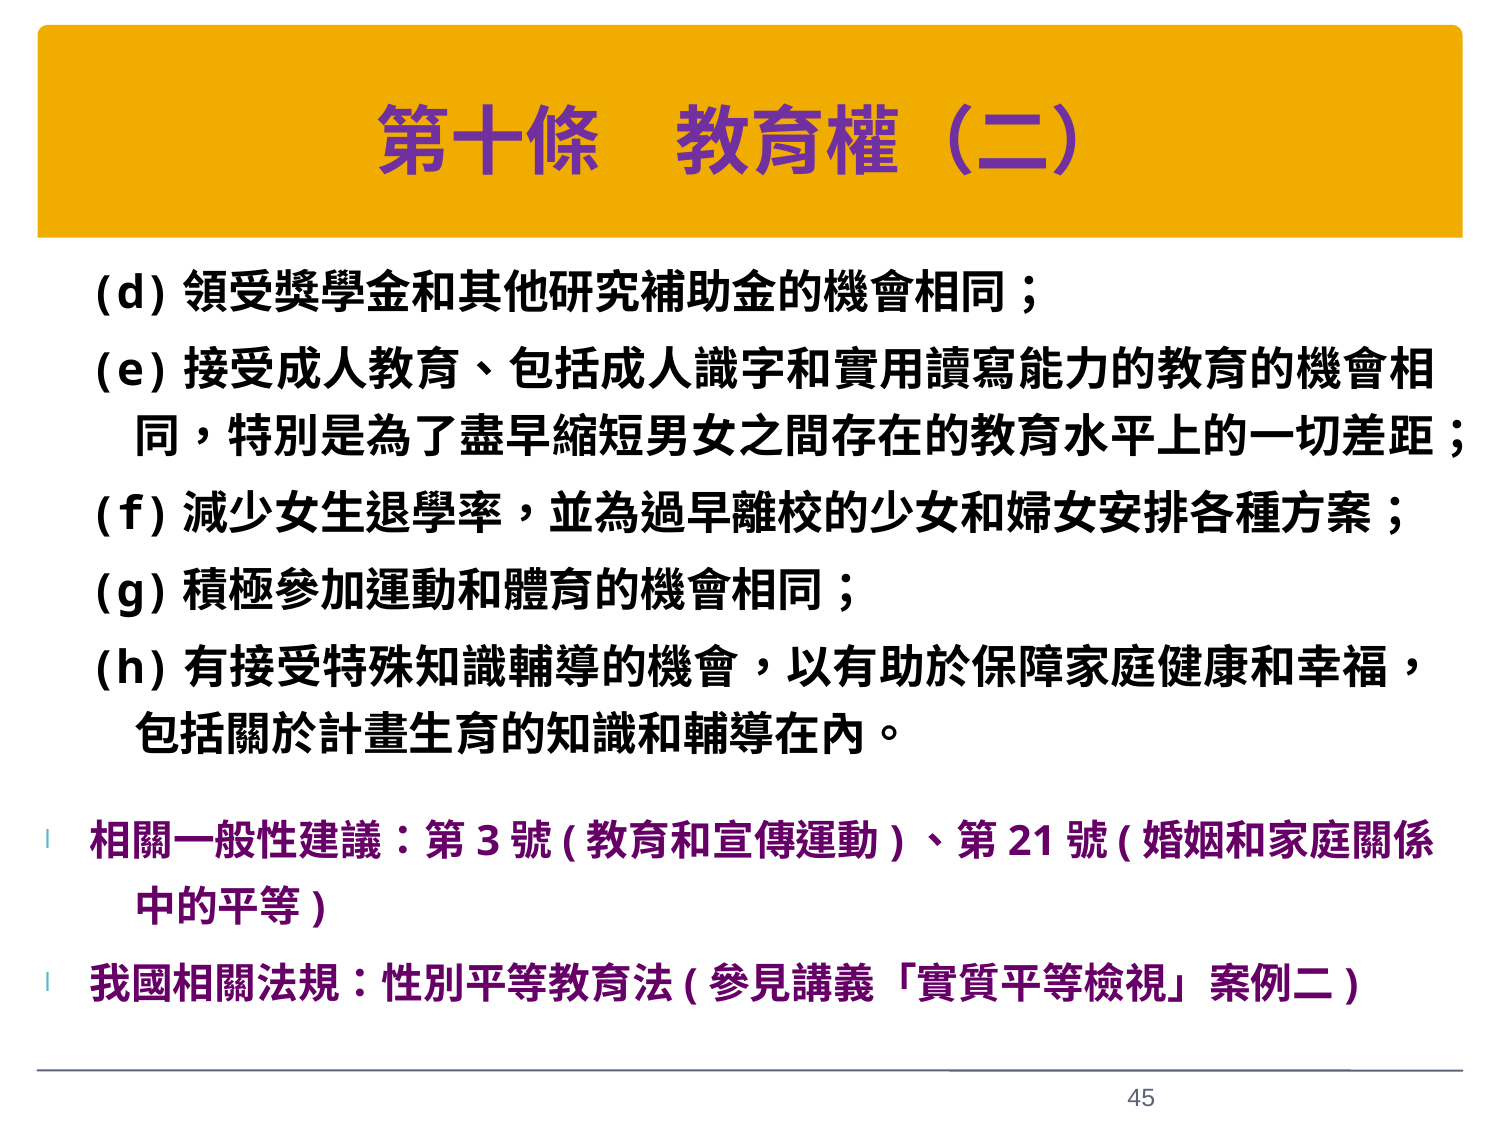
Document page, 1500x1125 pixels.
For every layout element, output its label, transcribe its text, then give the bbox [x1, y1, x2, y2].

list (d)領受獎學金和其他研究補助金的機會相同； (e)接受成人教育、包括成人識字和實用讀寫能力的教育的機會相同，特別是為了盡早縮短男女之間存在的教育水平上的一切差距； (f)減少女生退學率，並為過早離校的少女和婦女安排各種方案； (g)積極參加運動和體育的機會相同； (h)有接受特殊知識輔導的機會，以有助於保障家庭健康和幸福，包括關於計畫生育的知識和輔導在內。 相關一般性建議：第3號(教育和宣傳運動)、第21號(婚姻和家庭關係中的平等) 我國相關法規：性別平等教育法(參見講義「實質平等檢視」案例二) [29, 243, 1451, 1059]
text_box 45 [1112, 1069, 1463, 1123]
title 第十條 教育權（二） [50, 45, 1451, 233]
